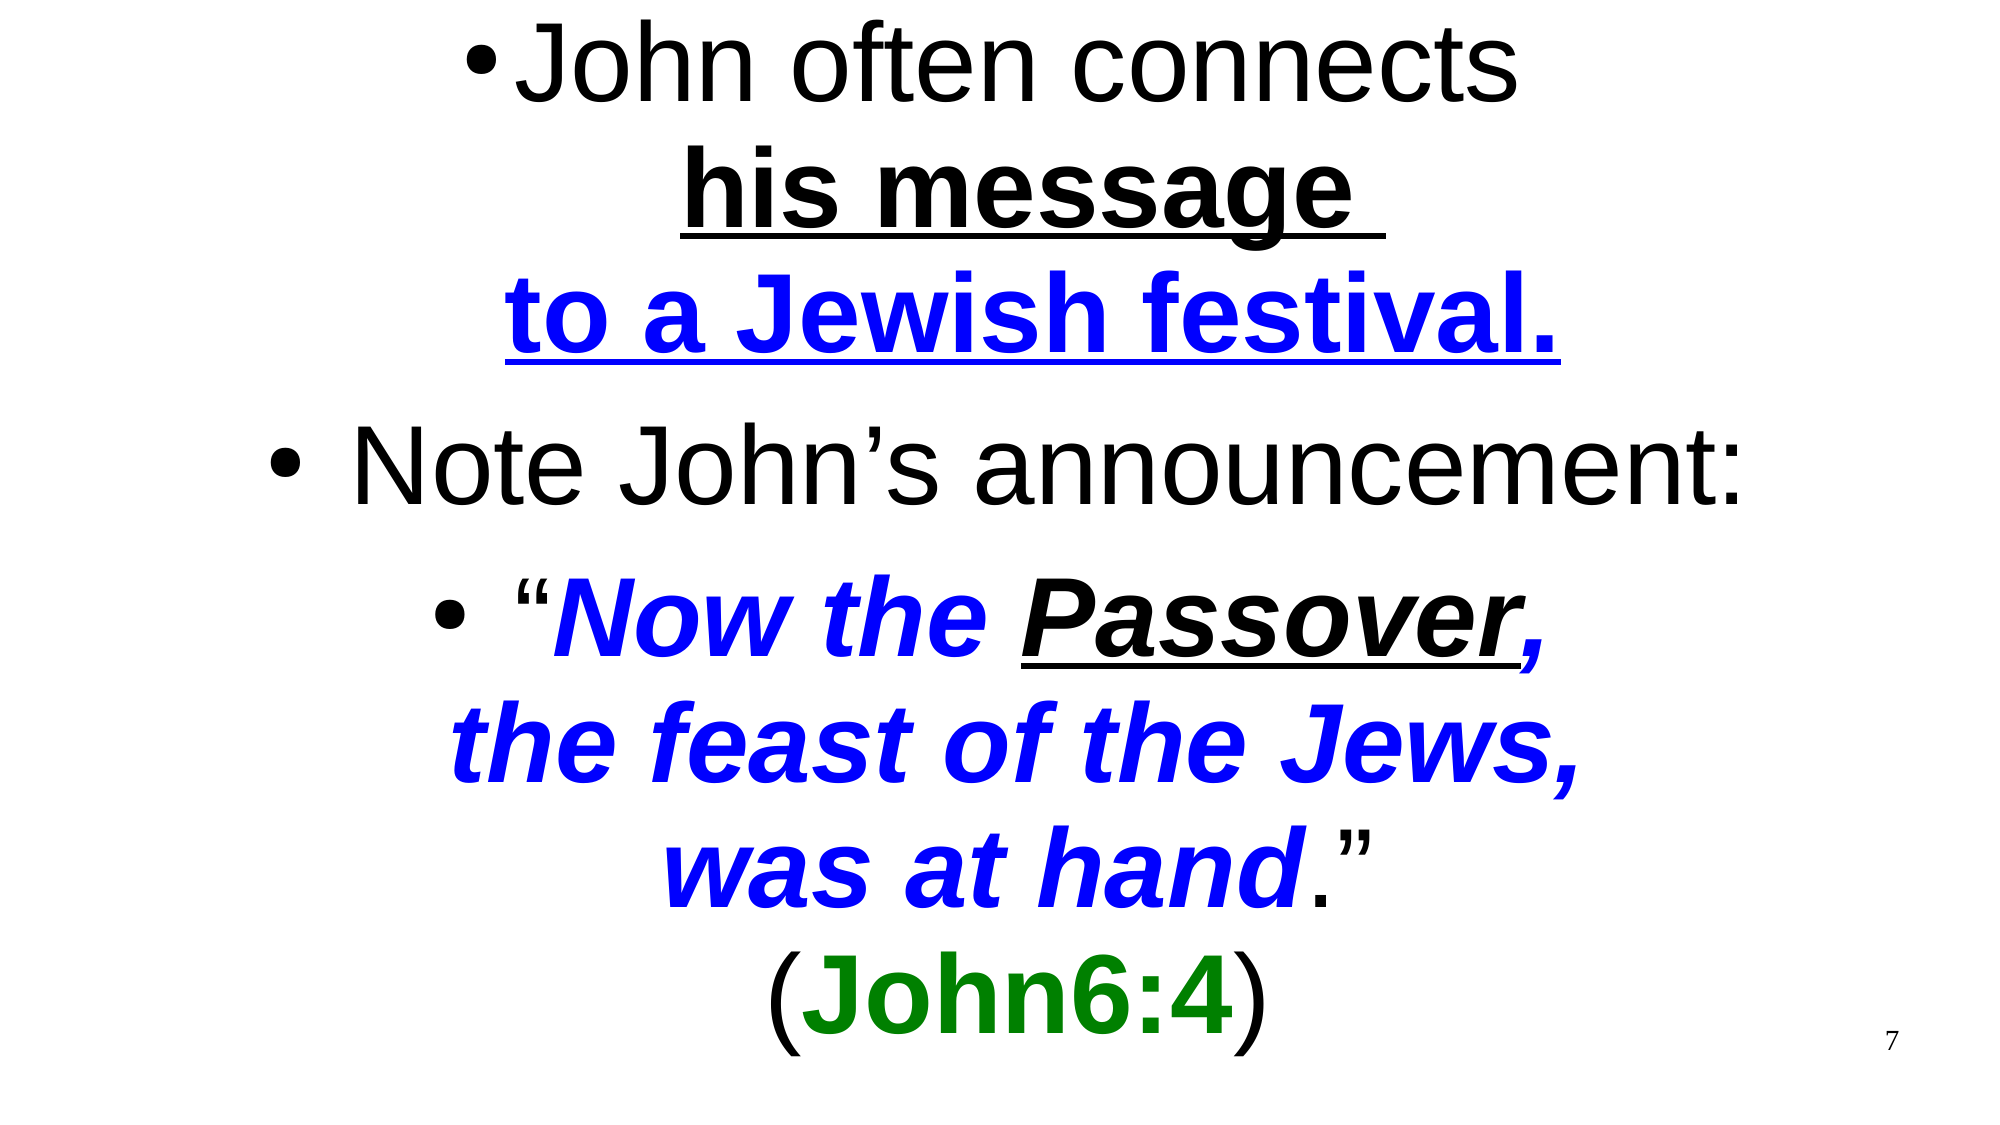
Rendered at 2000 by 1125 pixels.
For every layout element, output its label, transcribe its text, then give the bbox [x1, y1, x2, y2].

list John often connects his message to a Jewish festival. Note John’s announcement: “Now the Passover, the feast of the Jews, was at hand.” (John6:4) [0, 0, 1996, 1123]
